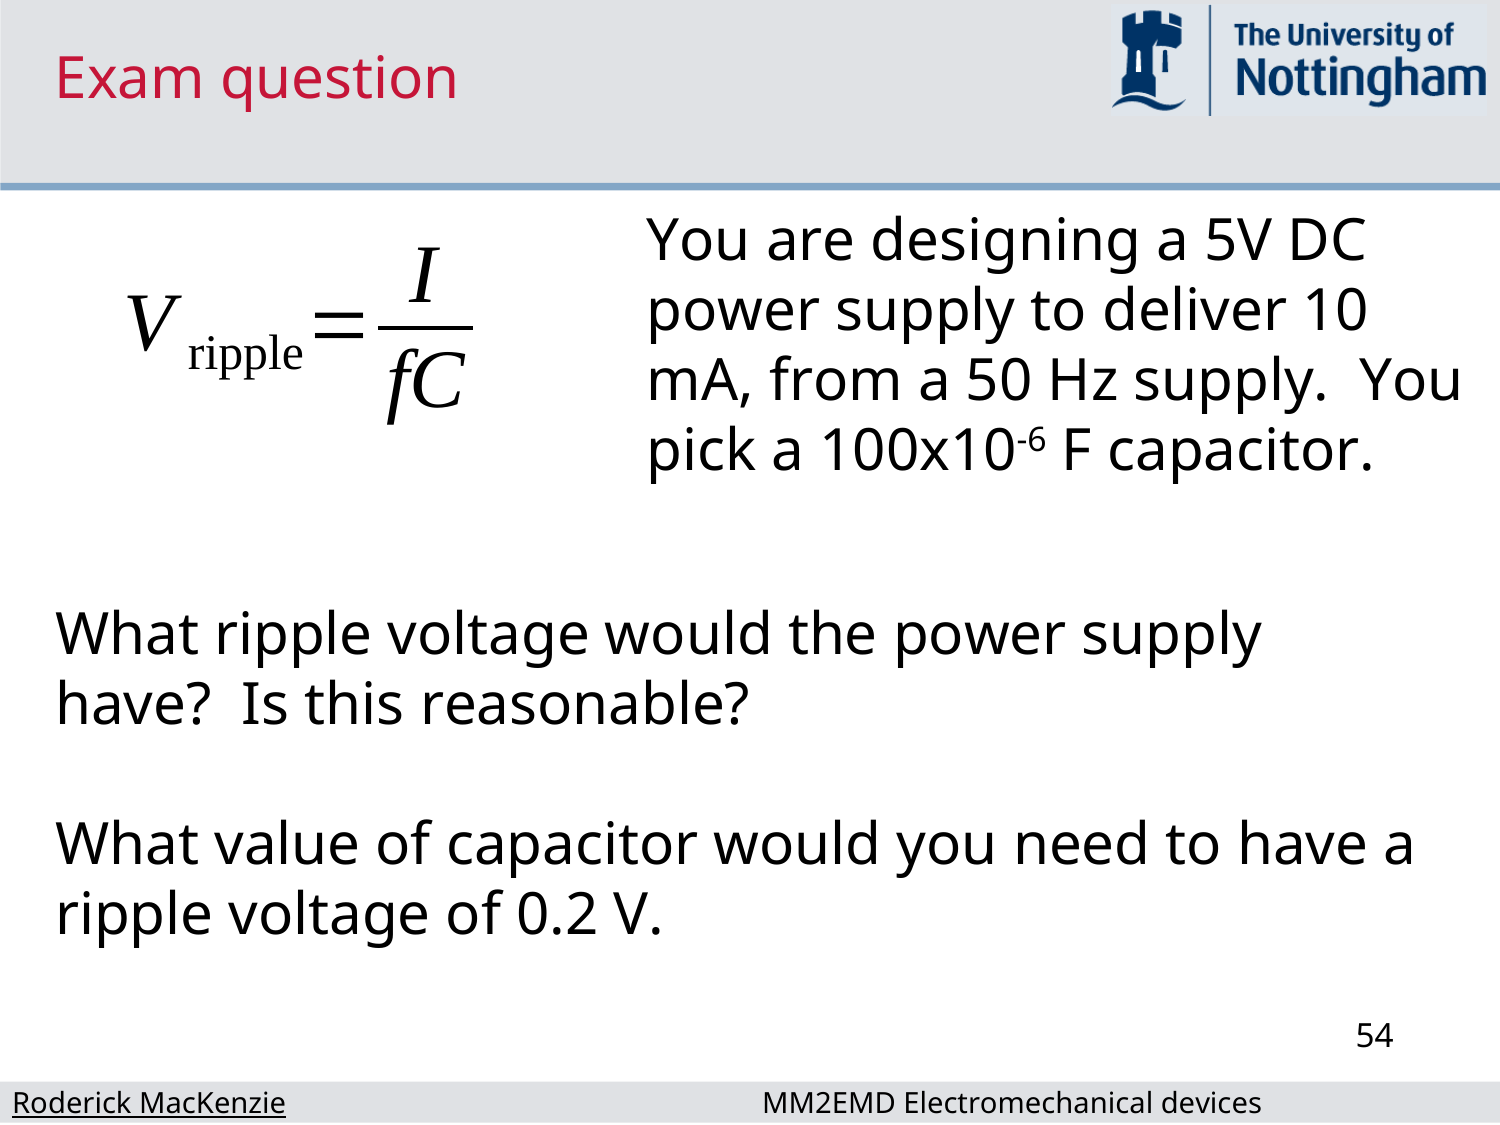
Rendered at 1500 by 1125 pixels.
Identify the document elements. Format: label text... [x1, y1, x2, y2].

text_box You are designing a 5V DC power supply to deliver 10 mA, from a 50 Hz supply. You pick a 100x10-6 F capacitor. [631, 194, 1486, 630]
title Exam question [39, 23, 1278, 129]
picture [1111, 4, 1487, 116]
text_box What ripple voltage would the power supply have? Is this reasonable? What value of capacitor would you need to have a ripple voltage of 0.2 V. [40, 588, 1443, 1024]
chart [117, 228, 484, 426]
text_box <number> [1340, 1006, 1500, 1077]
